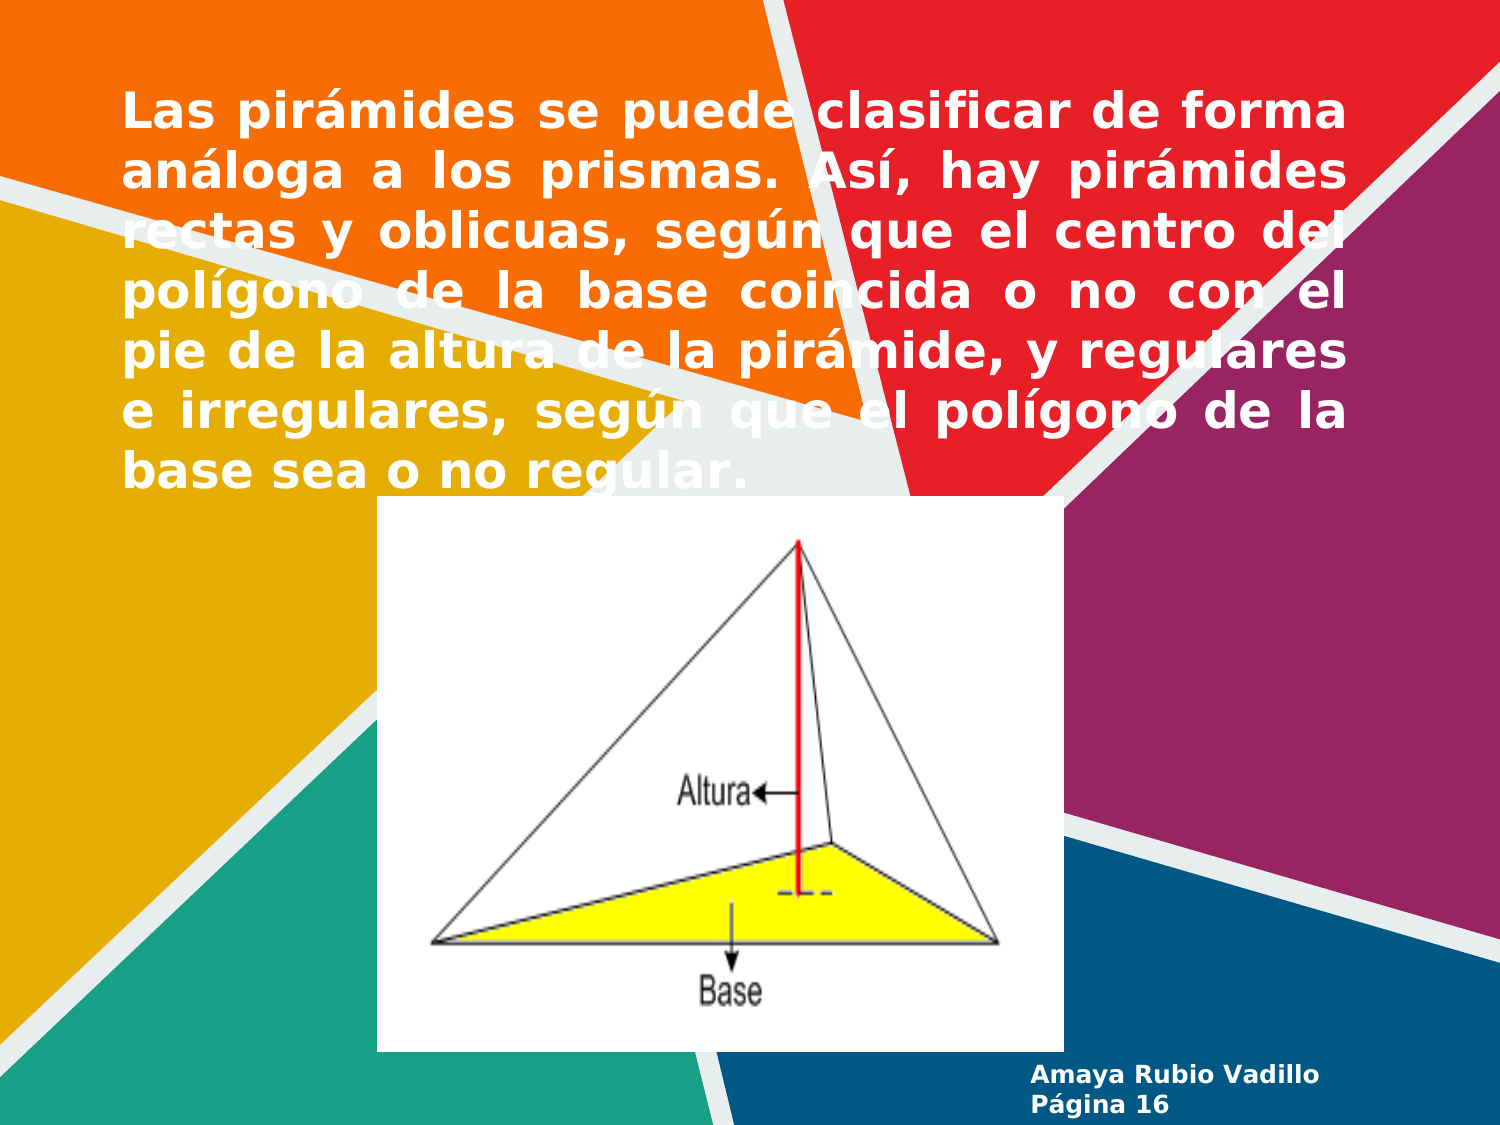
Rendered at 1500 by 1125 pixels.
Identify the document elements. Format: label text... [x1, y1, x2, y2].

text_box Las pirámides se puede clasificar de forma análoga a los prismas. Así, hay pirámides rectas y oblicuas, según que el centro del polígono de la base coincida o no con el pie de la altura de la pirámide, y regulares e irregulares, según que el polígono de la base sea o no regular. [106, 70, 1364, 506]
picture [377, 506, 1064, 1052]
text_box Amaya Rubio Vadillo Página 16 [1015, 1051, 1477, 1125]
